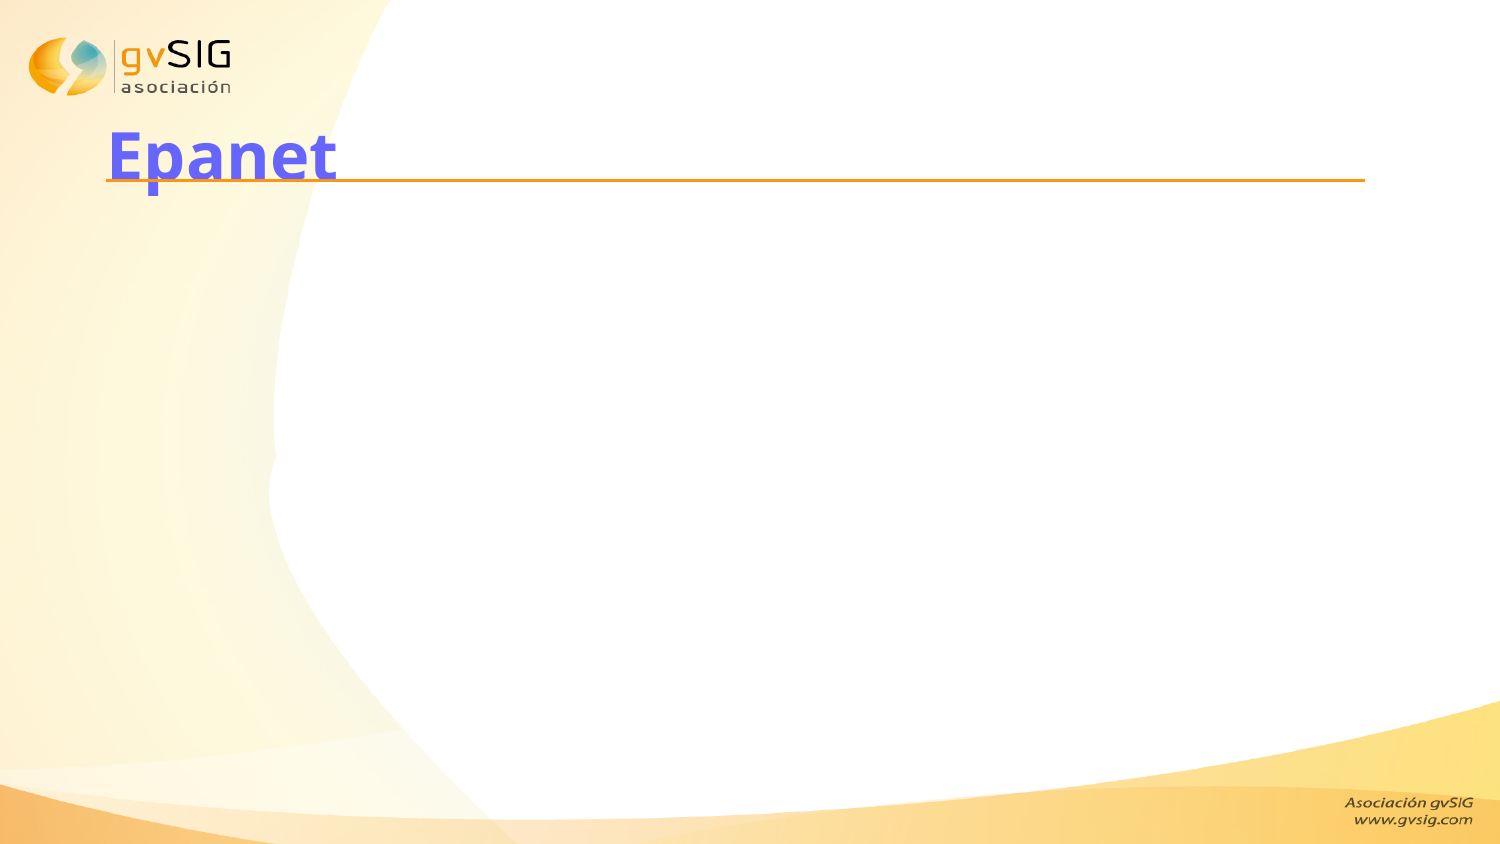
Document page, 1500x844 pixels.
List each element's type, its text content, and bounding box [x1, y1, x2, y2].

picture [0, 0, 1500, 844]
title Epanet [106, 115, 1457, 193]
